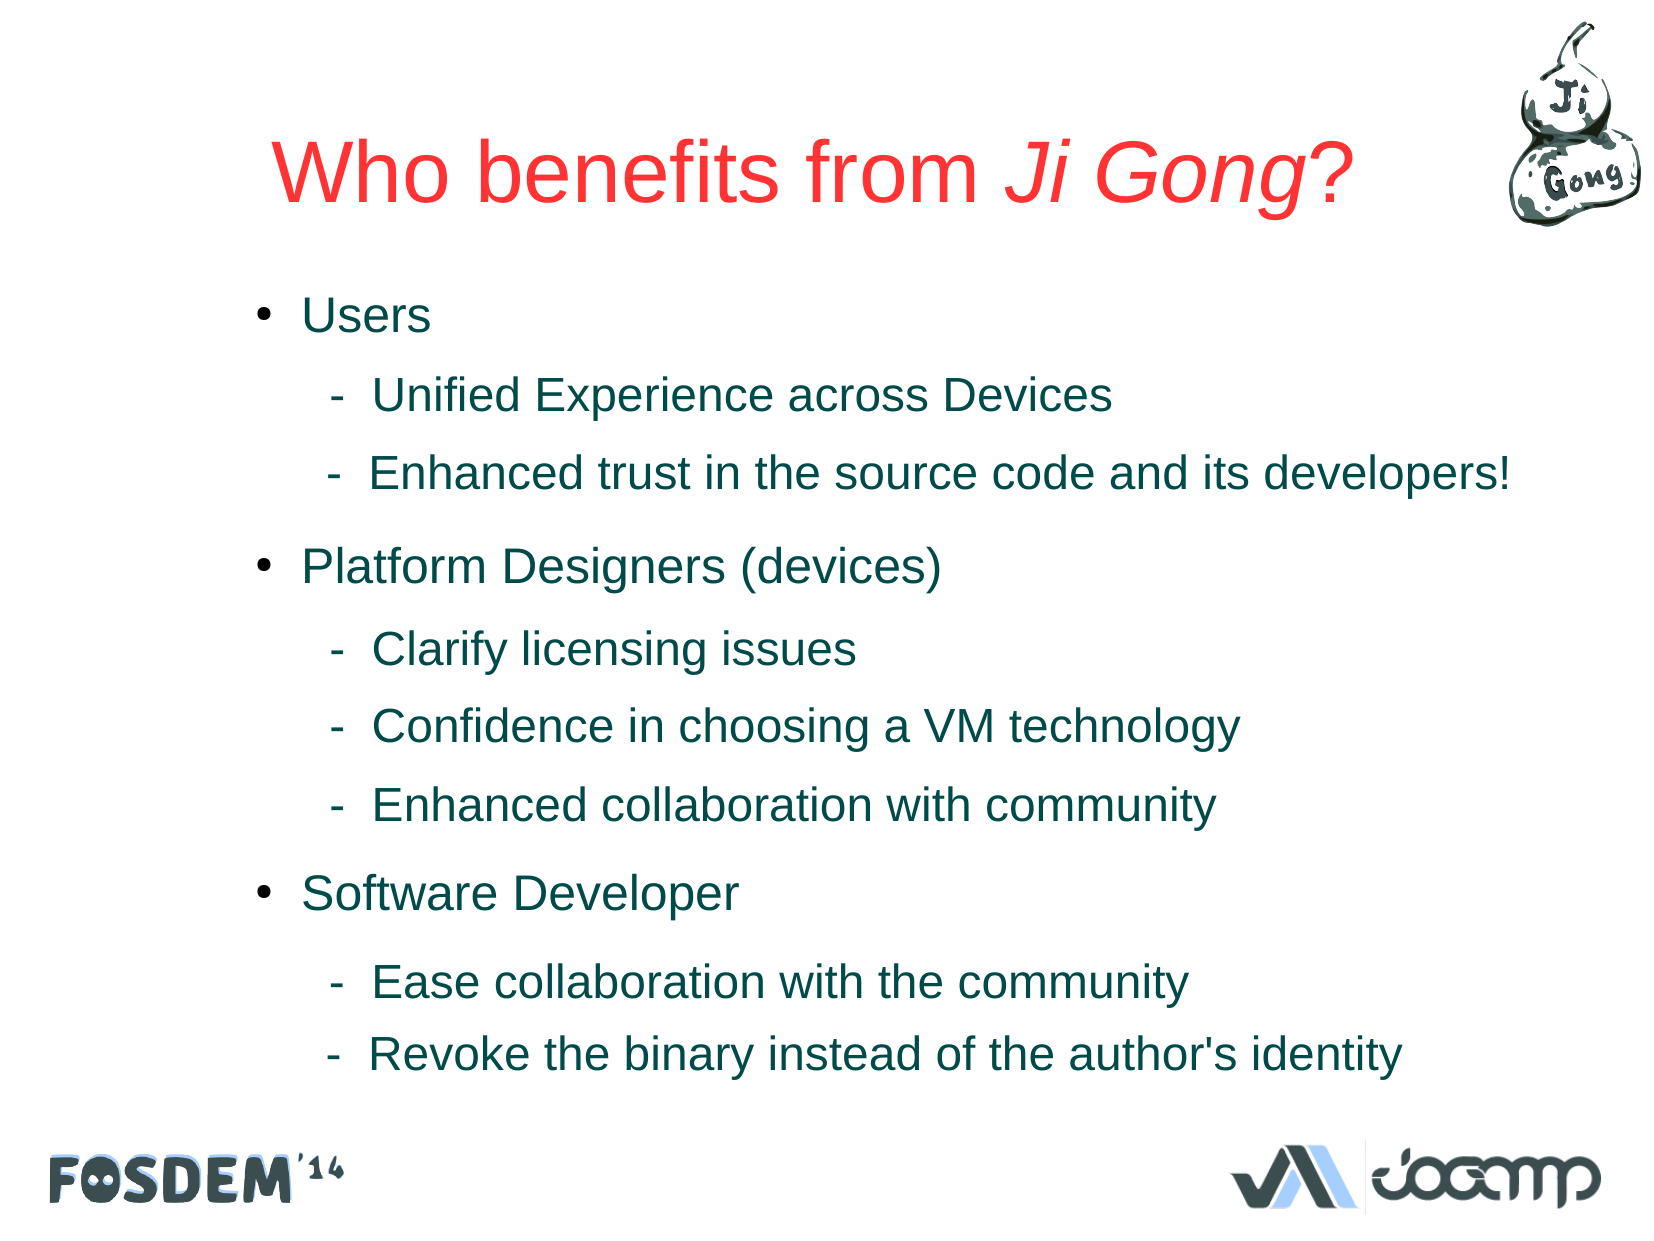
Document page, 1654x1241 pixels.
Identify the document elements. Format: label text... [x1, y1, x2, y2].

picture [1228, 1139, 1601, 1215]
text_box - Ease collaboration with the community [314, 947, 1336, 1017]
text_box Platform Designers (devices) [240, 530, 1036, 602]
picture [0, 914, 400, 1241]
text_box Software Developer [240, 857, 811, 929]
text_box - Enhanced trust in the source code and its developers! [240, 438, 1636, 507]
text_box Users [240, 279, 447, 351]
text_box - Clarify licensing issues [314, 615, 990, 684]
title Who benefits from Ji Gong? [60, 103, 1567, 242]
text_box - Revoke the binary instead of the author's identity [240, 1020, 1456, 1089]
text_box - Unified Experience across Devices [314, 360, 1336, 430]
picture [1425, 19, 1654, 228]
text_box - Confidence in choosing a VM technology [314, 691, 1365, 761]
text_box - Enhanced collaboration with community [314, 770, 1321, 839]
